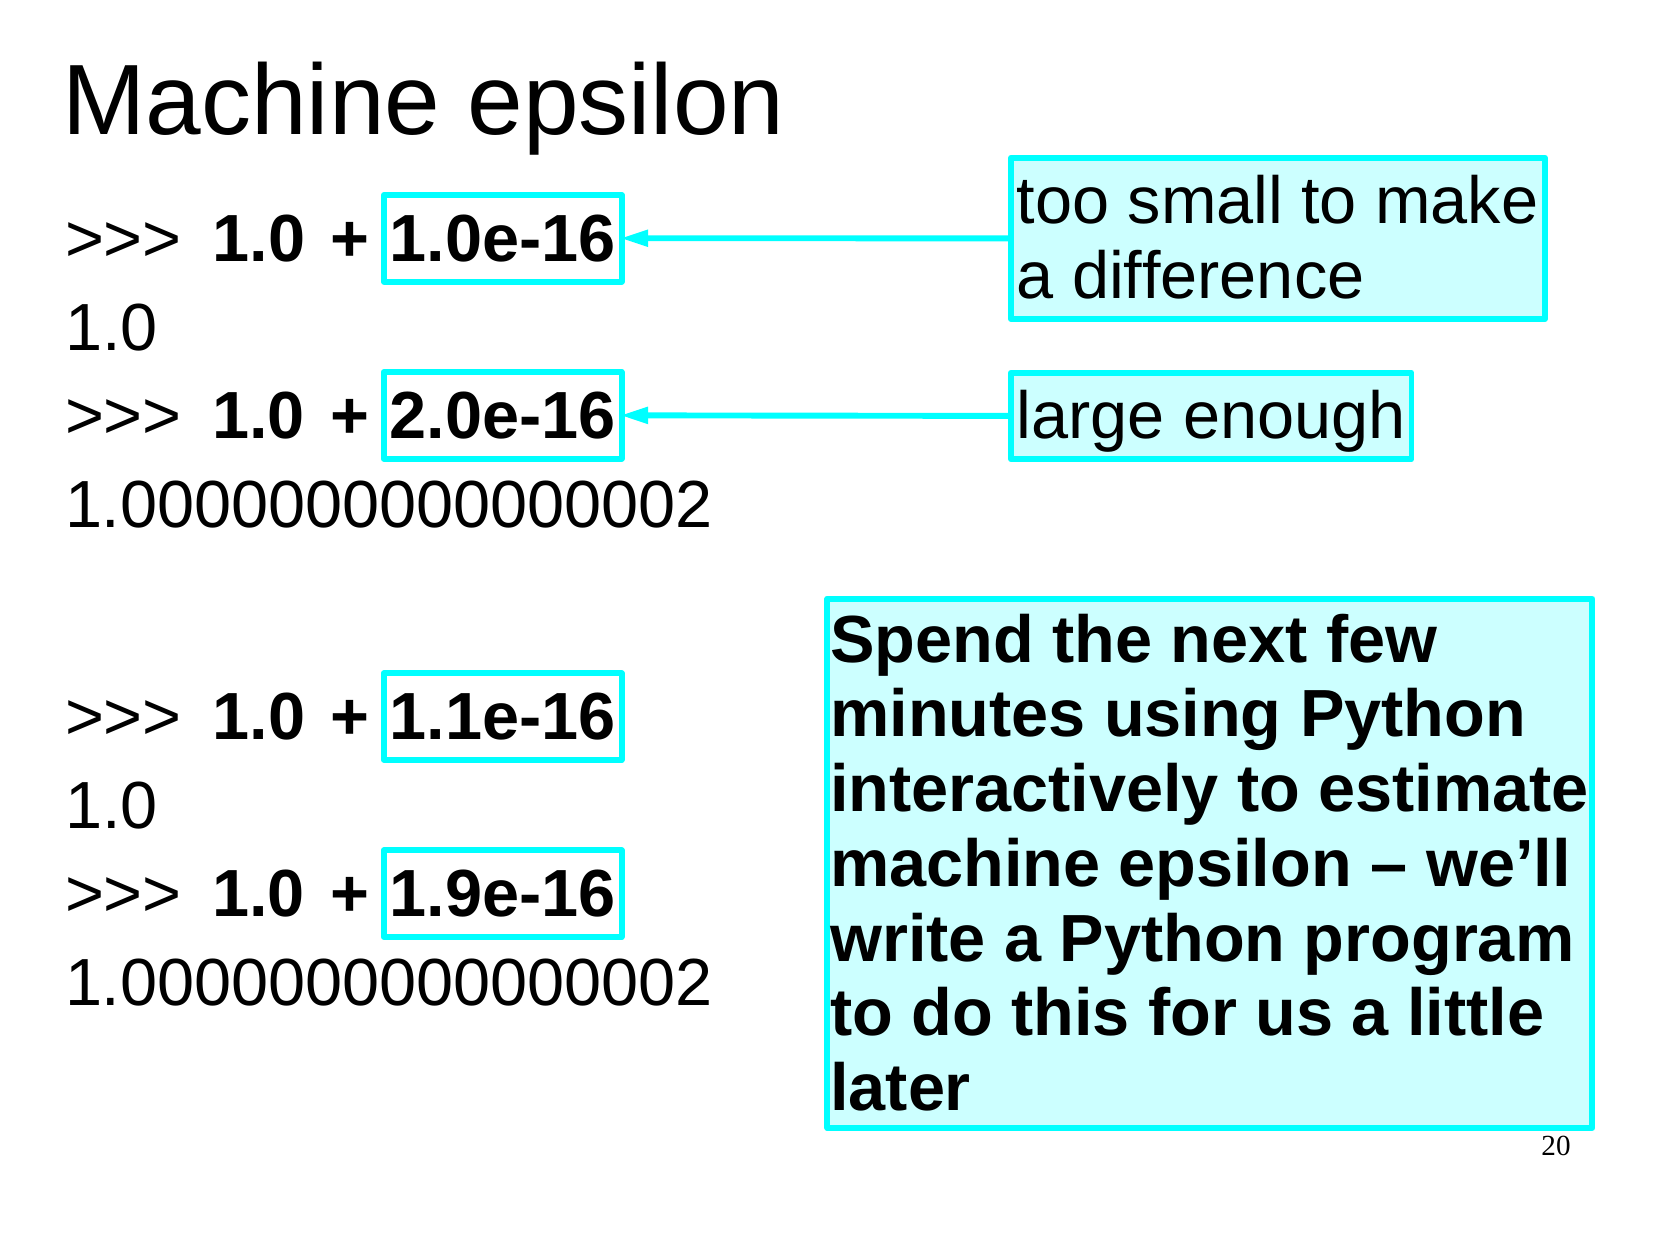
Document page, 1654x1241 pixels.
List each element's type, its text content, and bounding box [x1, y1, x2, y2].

text_box 1.0 [206, 850, 312, 938]
text_box >>> [59, 372, 188, 459]
text_box too small to make a difference [1011, 157, 1545, 320]
text_box Machine epsilon [59, 41, 788, 160]
text_box 1.1e-16 [383, 673, 622, 760]
text_box + [324, 850, 376, 938]
text_box + [324, 194, 376, 282]
text_box 1.0 [59, 283, 164, 371]
text_box + [324, 372, 376, 459]
text_box Spend the next few minutes using Python interactively to estimate machine epsilon – we’ll write a Python program to do this for us a little later [827, 598, 1593, 1128]
text_box + [324, 673, 376, 760]
text_box 1.0000000000000002 [59, 460, 719, 548]
text_box >>> [59, 194, 189, 282]
text_box 1.0 [59, 761, 164, 849]
text_box 1.0 [206, 673, 312, 760]
text_box 1.9e-16 [383, 850, 622, 938]
text_box >>> [59, 850, 188, 938]
text_box 2.0e-16 [383, 372, 622, 459]
text_box >>> [59, 673, 189, 760]
text_box 1.0 [206, 372, 312, 459]
text_box 1.0000000000000002 [59, 938, 719, 1026]
text_box 1.0 [206, 194, 312, 282]
text_box 1.0e-16 [383, 194, 622, 282]
text_box large enough [1011, 372, 1412, 460]
